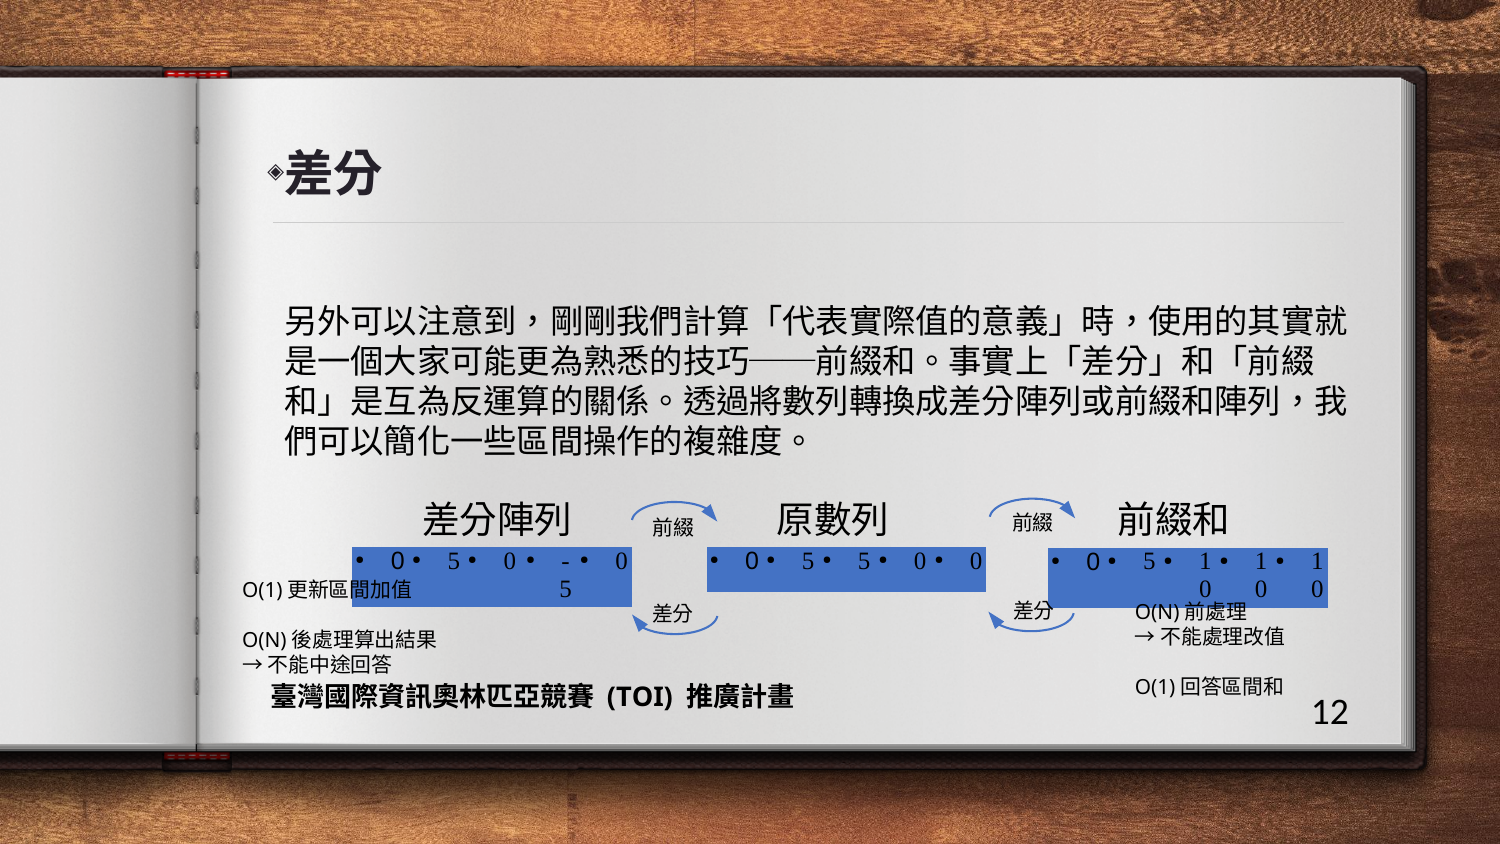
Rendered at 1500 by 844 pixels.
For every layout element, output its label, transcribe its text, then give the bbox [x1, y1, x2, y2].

text_box 差分陣列 [407, 488, 588, 549]
table_header 5 [763, 549, 819, 592]
table_header 10 [1160, 550, 1216, 591]
table_header 5 [819, 549, 874, 592]
table_header 0 [464, 549, 520, 607]
text_box [1295, 672, 1386, 737]
table_header 10 [1272, 548, 1328, 591]
table_header 10 [1216, 550, 1272, 591]
table_header -5 [520, 549, 576, 607]
text_box O(N)前處理 →不能處理改值 O(1)回答區間和 [1120, 591, 1328, 708]
table_header 0 [874, 549, 930, 592]
table_header 0 [1048, 548, 1104, 608]
table_header 0 [576, 547, 632, 607]
table_header 5 [1104, 550, 1160, 608]
list 差分 [252, 126, 1194, 216]
table_header 0 [352, 547, 408, 569]
table_header 0 [930, 547, 986, 592]
text_box O(1)更新區間加值 O(N)後處理算出結果 →不能中途回答 [227, 569, 460, 686]
text_box 差分 [637, 593, 709, 633]
text_box 前綴 [997, 502, 1069, 542]
text_box 前綴 [638, 507, 709, 547]
table_header 5 [408, 549, 464, 607]
table_header 0 [707, 547, 763, 592]
text_box 另外可以注意到，剛剛我們計算「代表實際值的意義」時，使用的其實就是一個大家可能更為熟悉的技巧──前綴和。事實上「差分」和「前綴和」是互為反運算的關係。透過將數列轉換成差分陣列或前綴和陣列，我們可以簡化一些區間操作的複雜度。 [269, 293, 1374, 470]
table_header 0 [393, 553, 401, 567]
text_box 差分 [998, 590, 1070, 630]
text_box 前綴和 [1102, 488, 1284, 550]
text_box 原數列 [761, 488, 943, 549]
